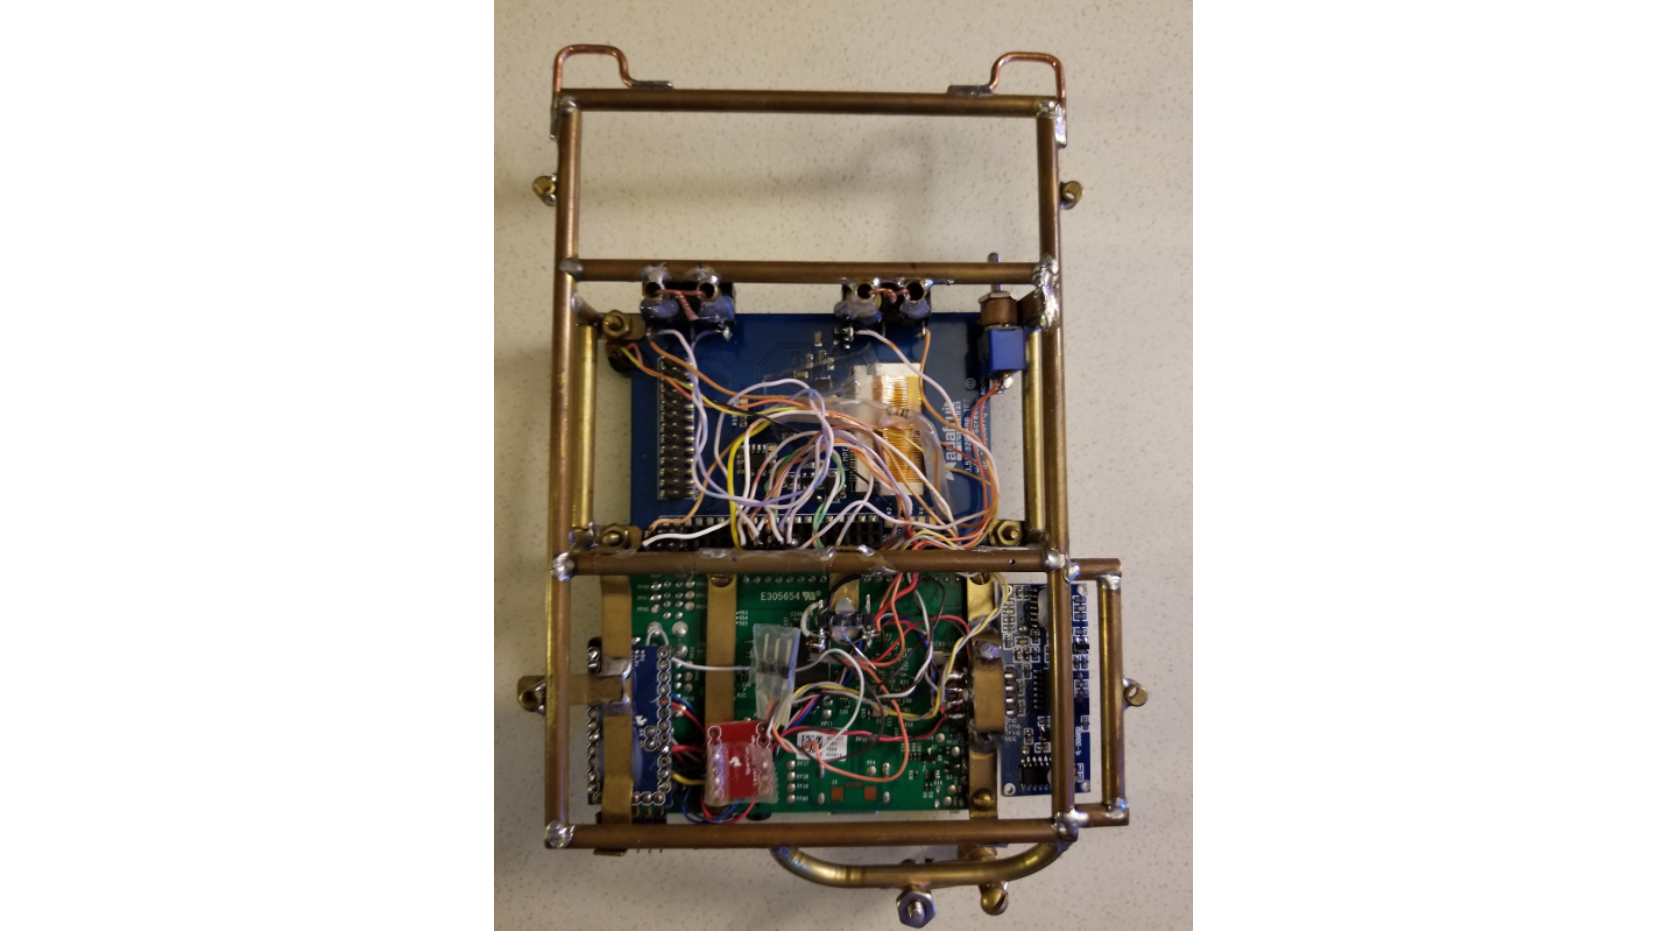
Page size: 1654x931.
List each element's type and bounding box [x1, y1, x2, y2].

picture [494, 0, 1193, 931]
